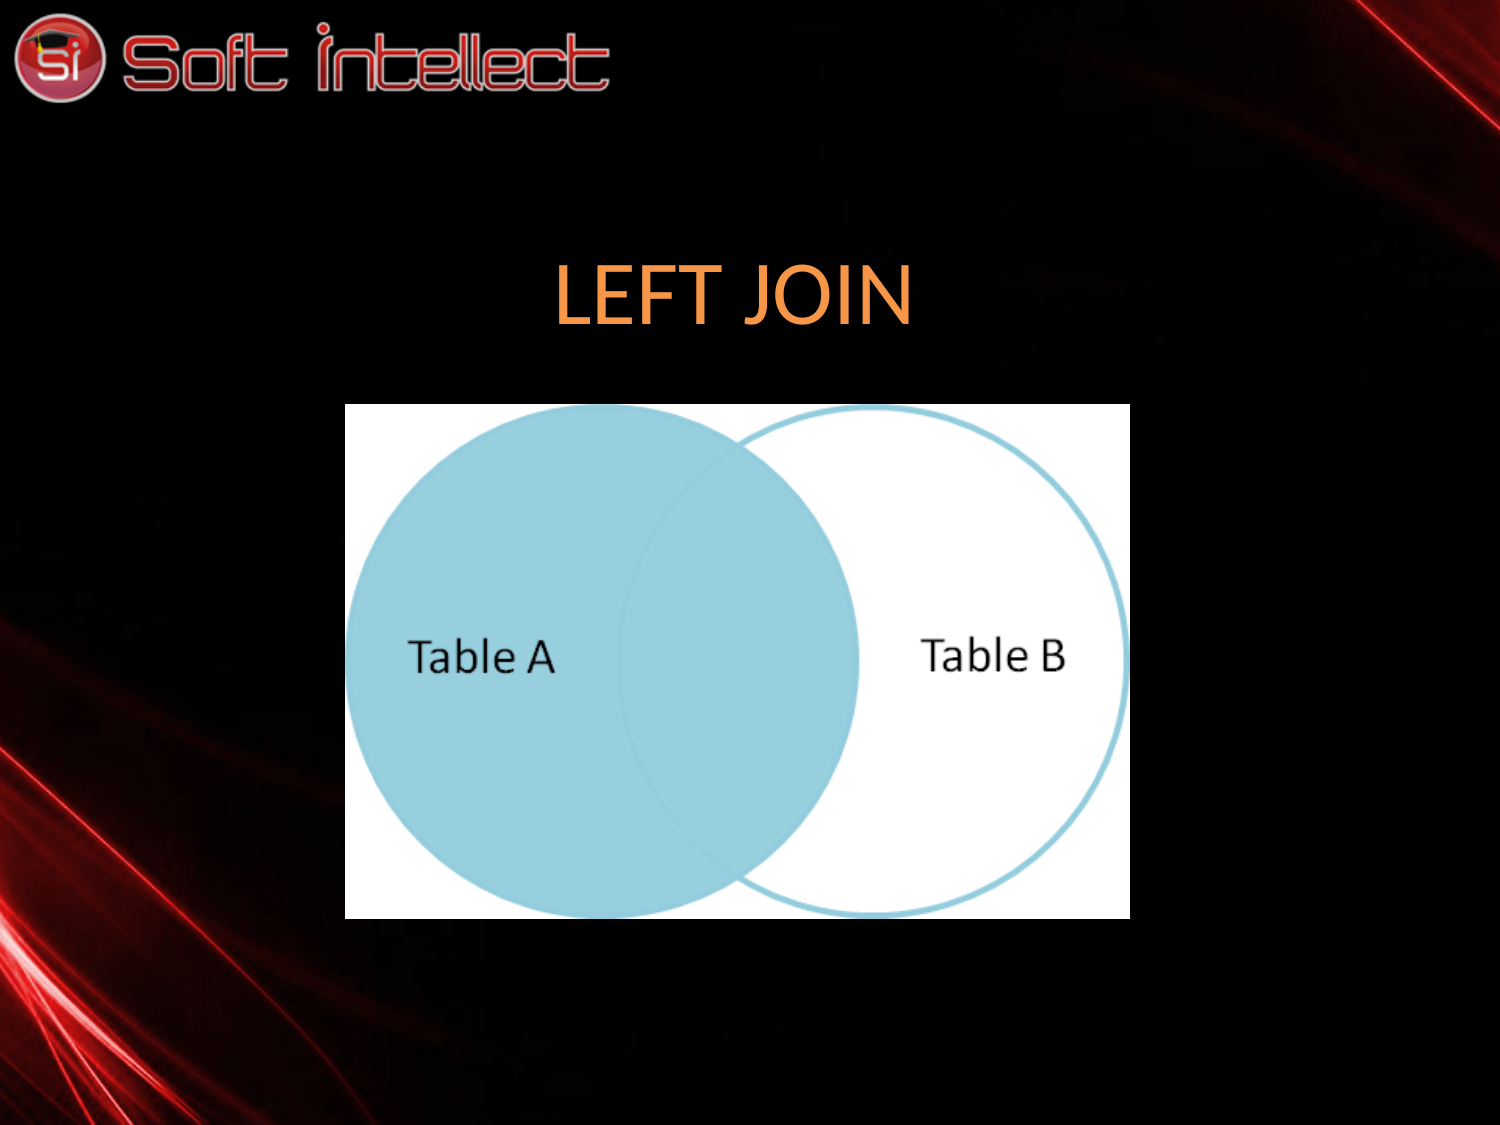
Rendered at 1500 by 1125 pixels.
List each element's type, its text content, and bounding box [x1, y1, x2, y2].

picture [0, 0, 1500, 1125]
text_box LEFT JOIN [60, 195, 1410, 382]
